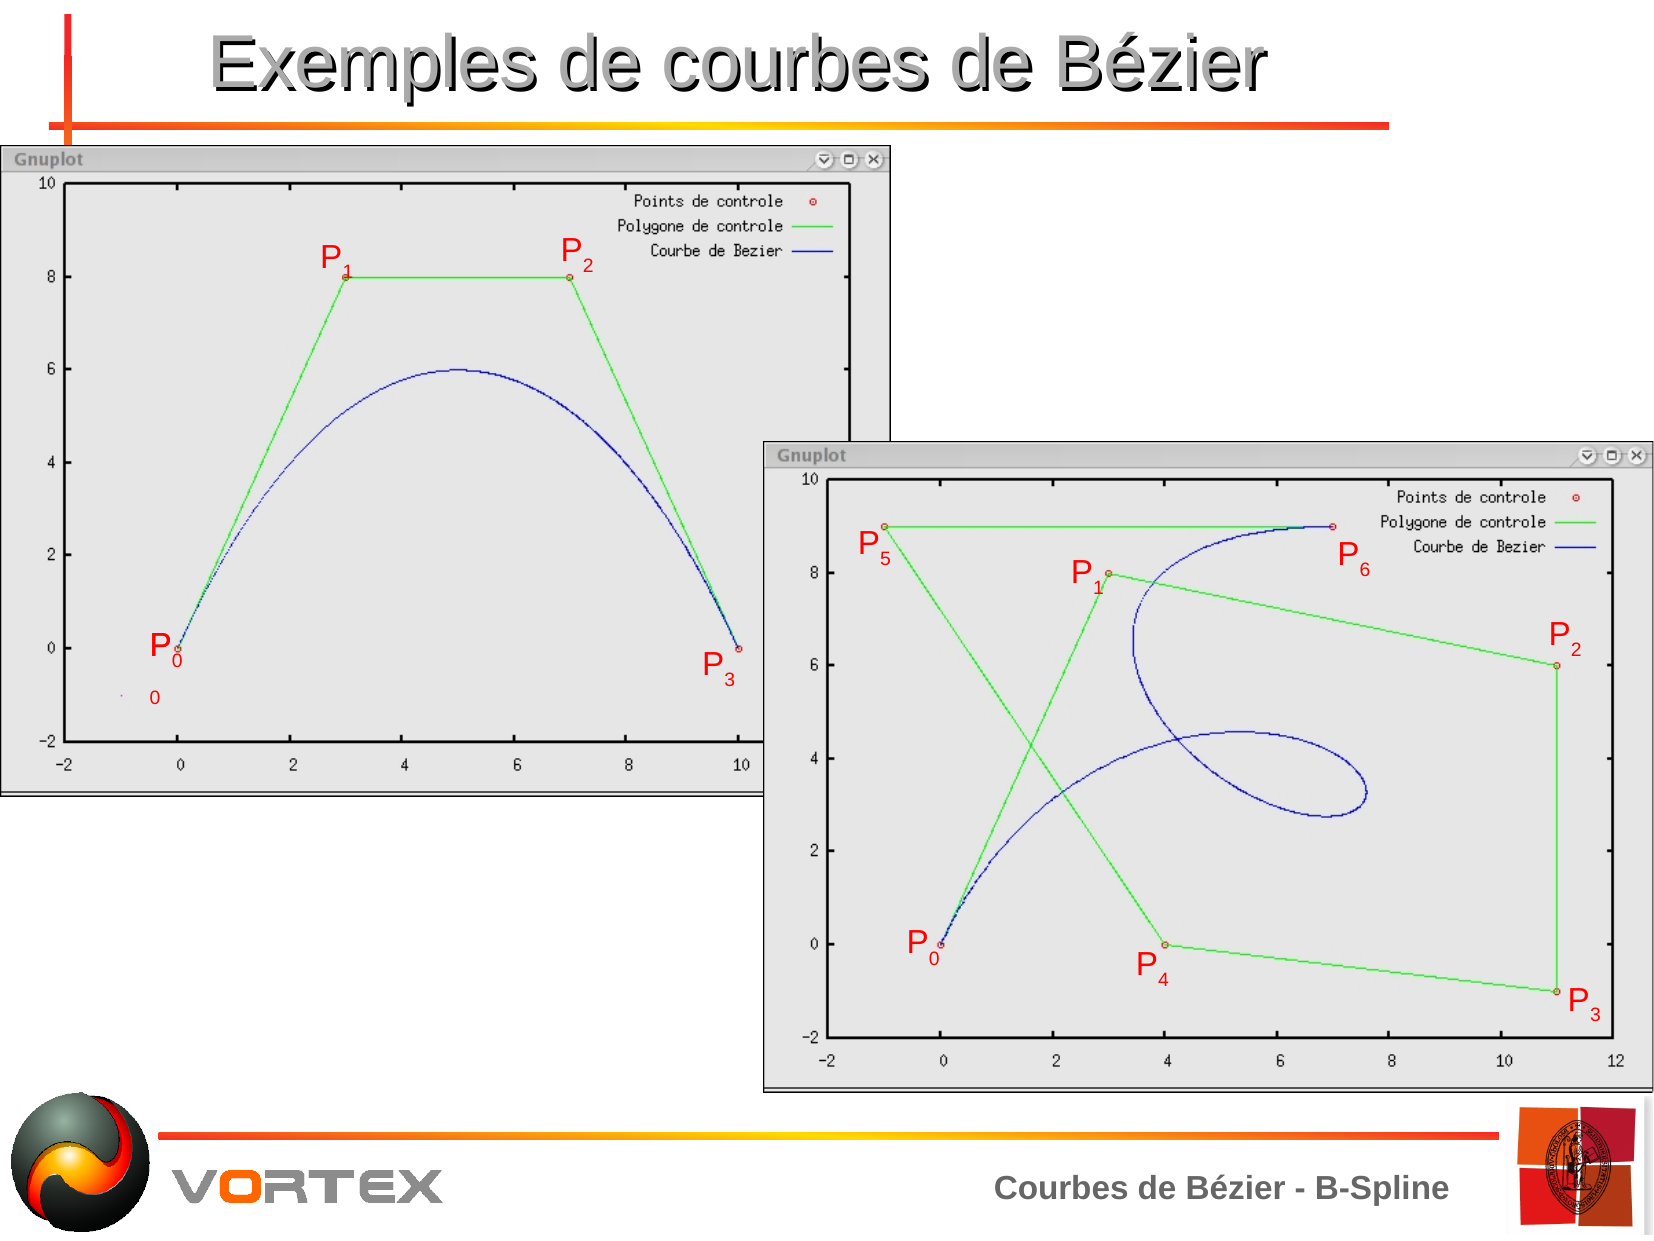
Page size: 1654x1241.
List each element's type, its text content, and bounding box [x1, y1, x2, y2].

text_box P6 [1322, 528, 1388, 636]
text_box P1 [1056, 546, 1126, 654]
text_box P5 [843, 516, 938, 624]
text_box P2 [545, 224, 638, 332]
text_box P3 [687, 638, 763, 746]
picture [1505, 1096, 1653, 1235]
text_box P1 [305, 230, 376, 338]
title Exemples de courbes de Bézier [82, 4, 1392, 120]
text_box P0 [891, 916, 976, 1024]
picture [11, 1092, 443, 1232]
text_box P2 [1533, 607, 1613, 715]
text_box P0 [134, 619, 226, 726]
text_box P3 [1552, 973, 1639, 1081]
picture [0, 145, 1654, 1093]
text_box P4 [1121, 937, 1201, 1045]
